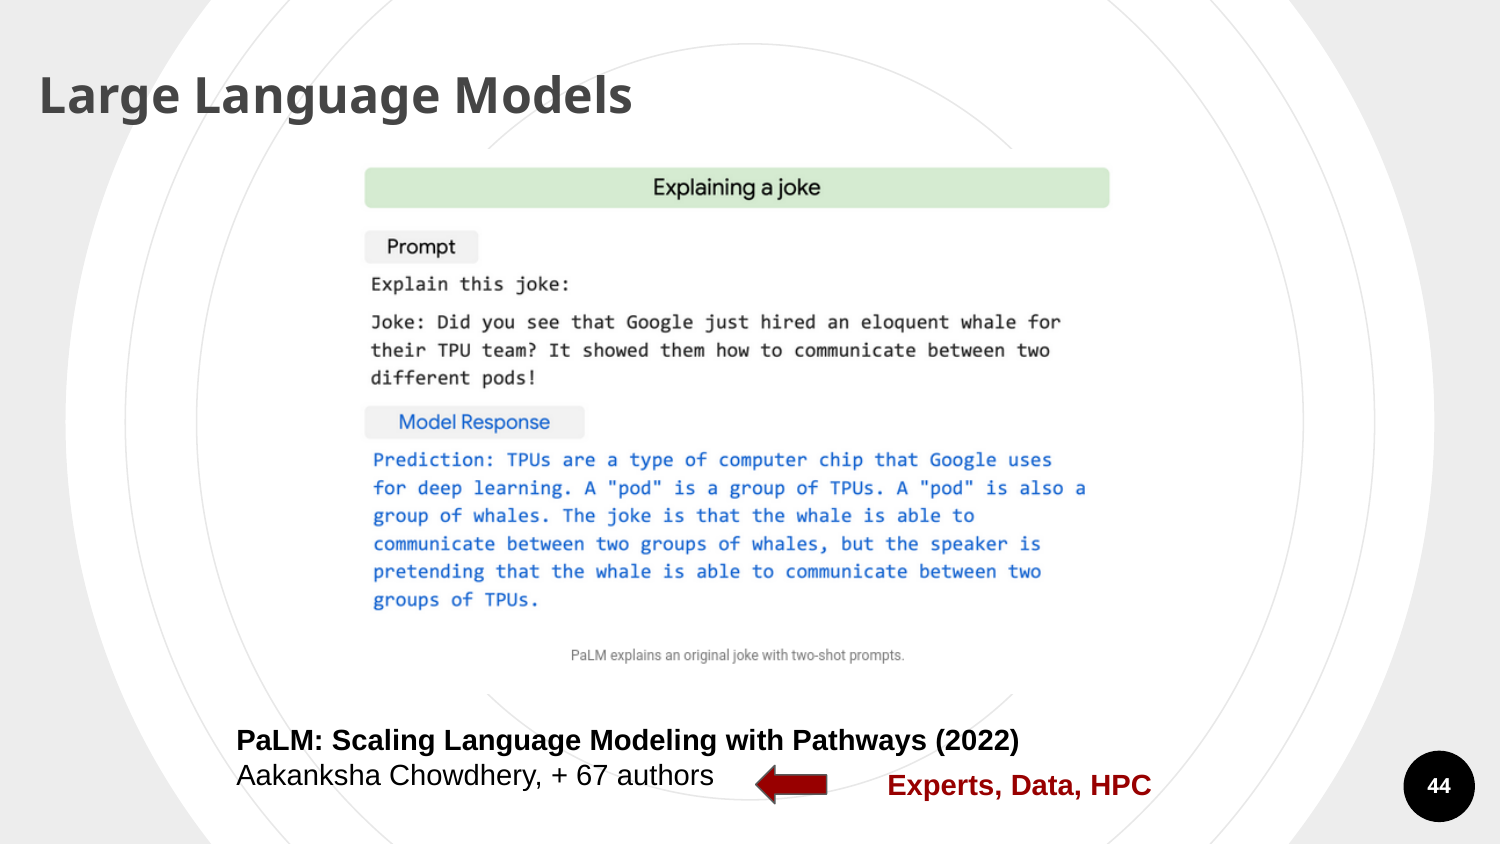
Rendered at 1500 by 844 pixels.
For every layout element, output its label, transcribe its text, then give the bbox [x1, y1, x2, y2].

text_box [755, 765, 827, 804]
text_box Experts, Data, HPC [872, 751, 1370, 817]
text_box PaLM: Scaling Language Modeling with Pathways (2022) Aakanksha Chowdhery, + 67 authors [221, 706, 1362, 807]
slide_number 1 [1403, 750, 1475, 823]
picture [282, 149, 1201, 694]
text_box Large Language Models [38, 39, 1461, 149]
